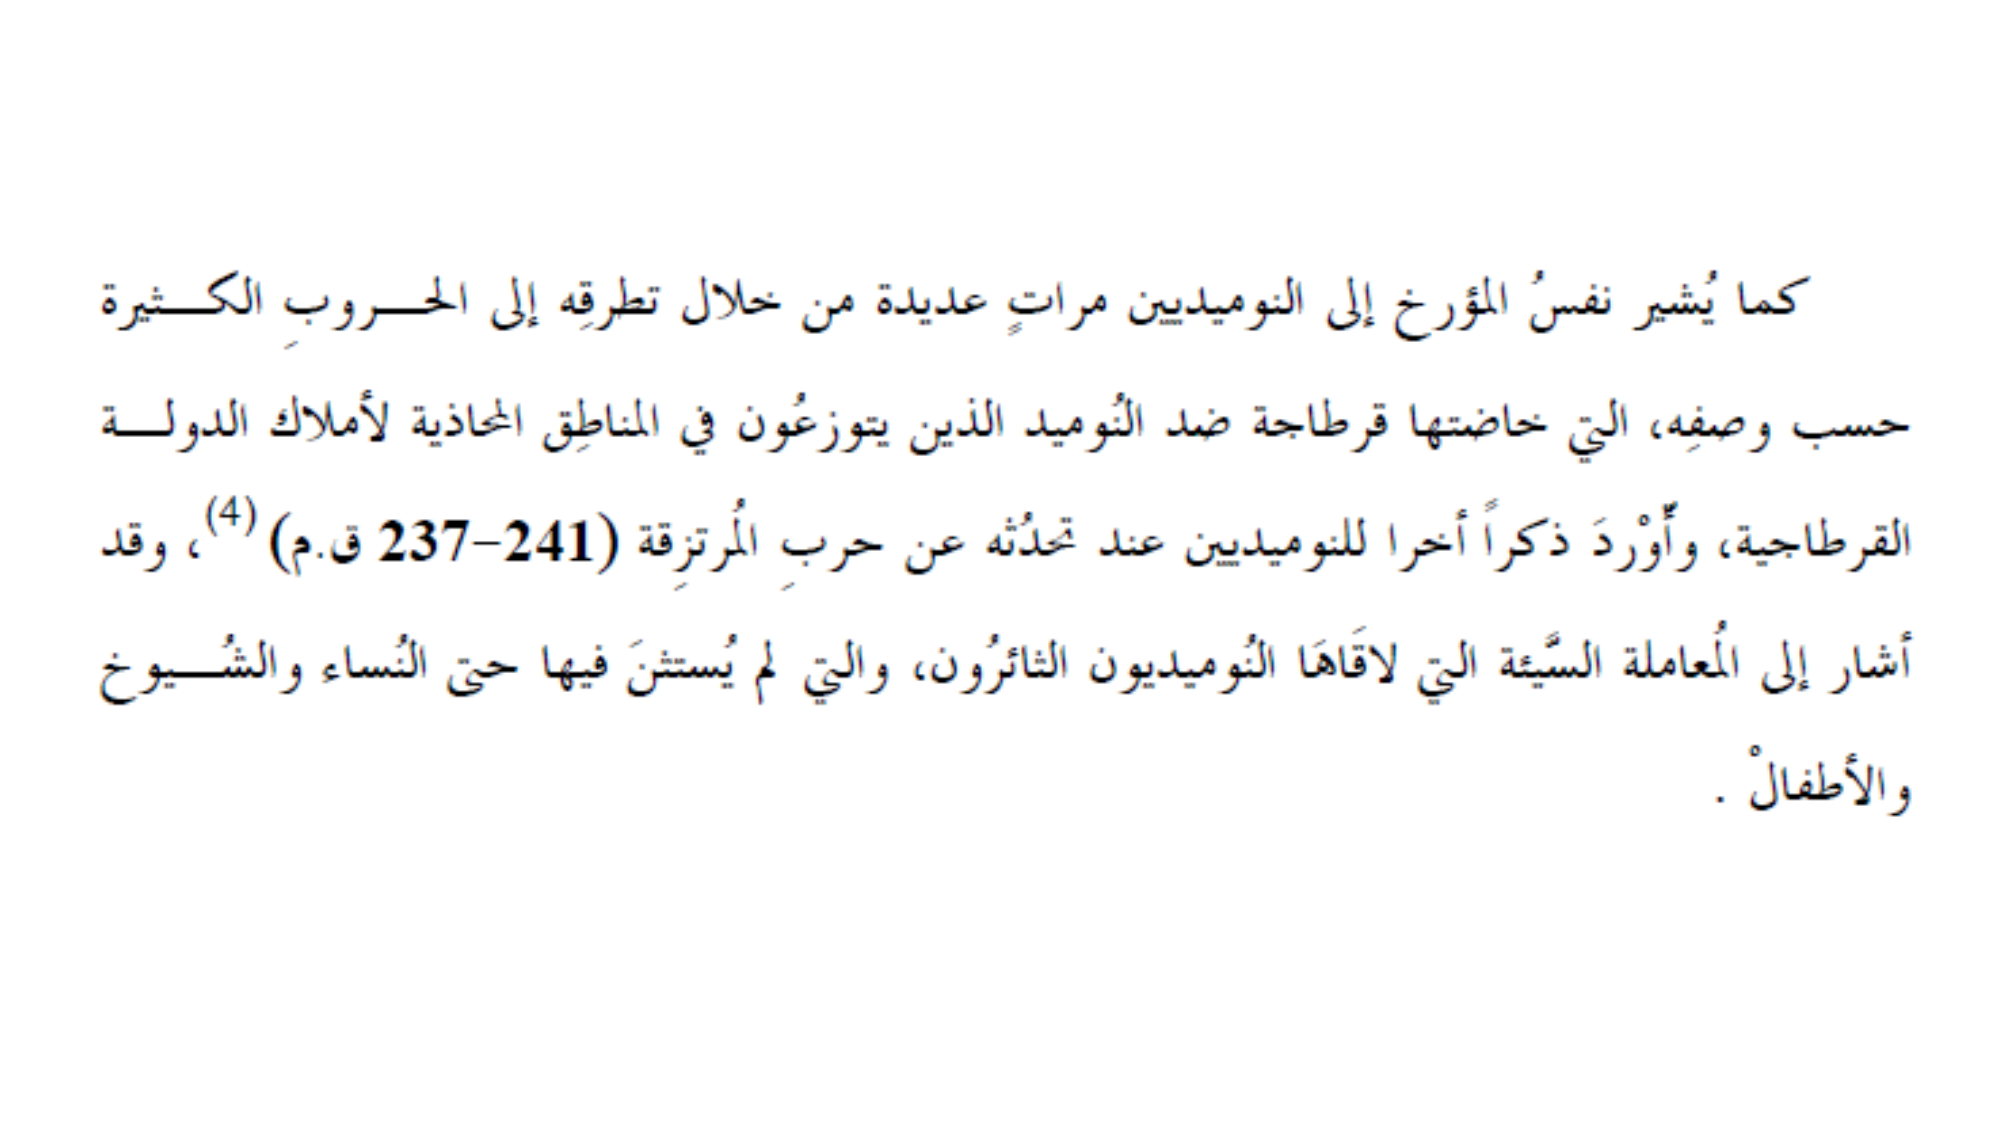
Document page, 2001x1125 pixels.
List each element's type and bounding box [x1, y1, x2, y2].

picture [90, 247, 1956, 849]
